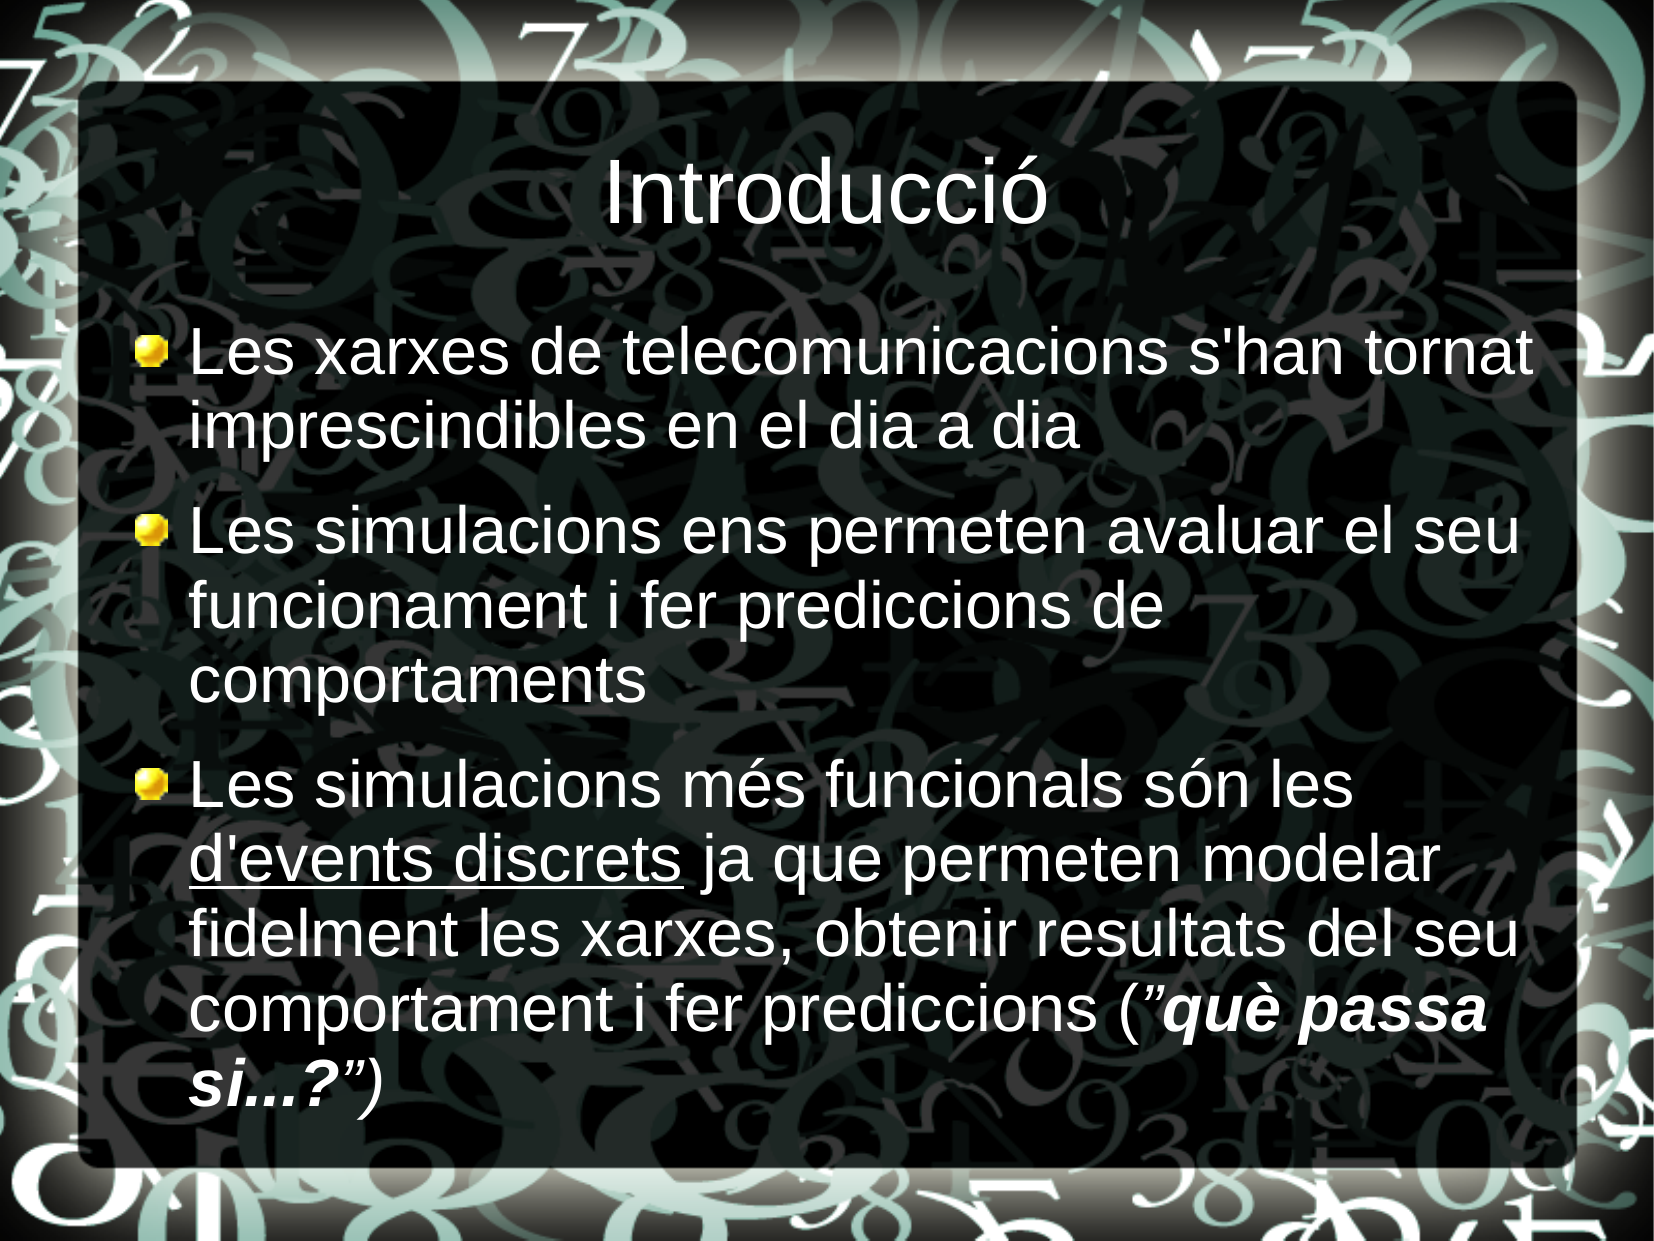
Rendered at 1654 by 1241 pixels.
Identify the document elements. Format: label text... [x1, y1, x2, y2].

list Les xarxes de telecomunicacions s'han tornat imprescindibles en el dia a dia Les simulacions ens permeten avaluar el seu funcionament i fer prediccions de comportaments Les simulacions més funcionals són les d'events discrets ja que permeten modelar fidelment les xarxes, obtenir resultats del seu comportament i fer prediccions (”què passa si...?”) [118, 313, 1542, 1121]
picture [0, 0, 1654, 1241]
title Introducció [82, 88, 1571, 296]
